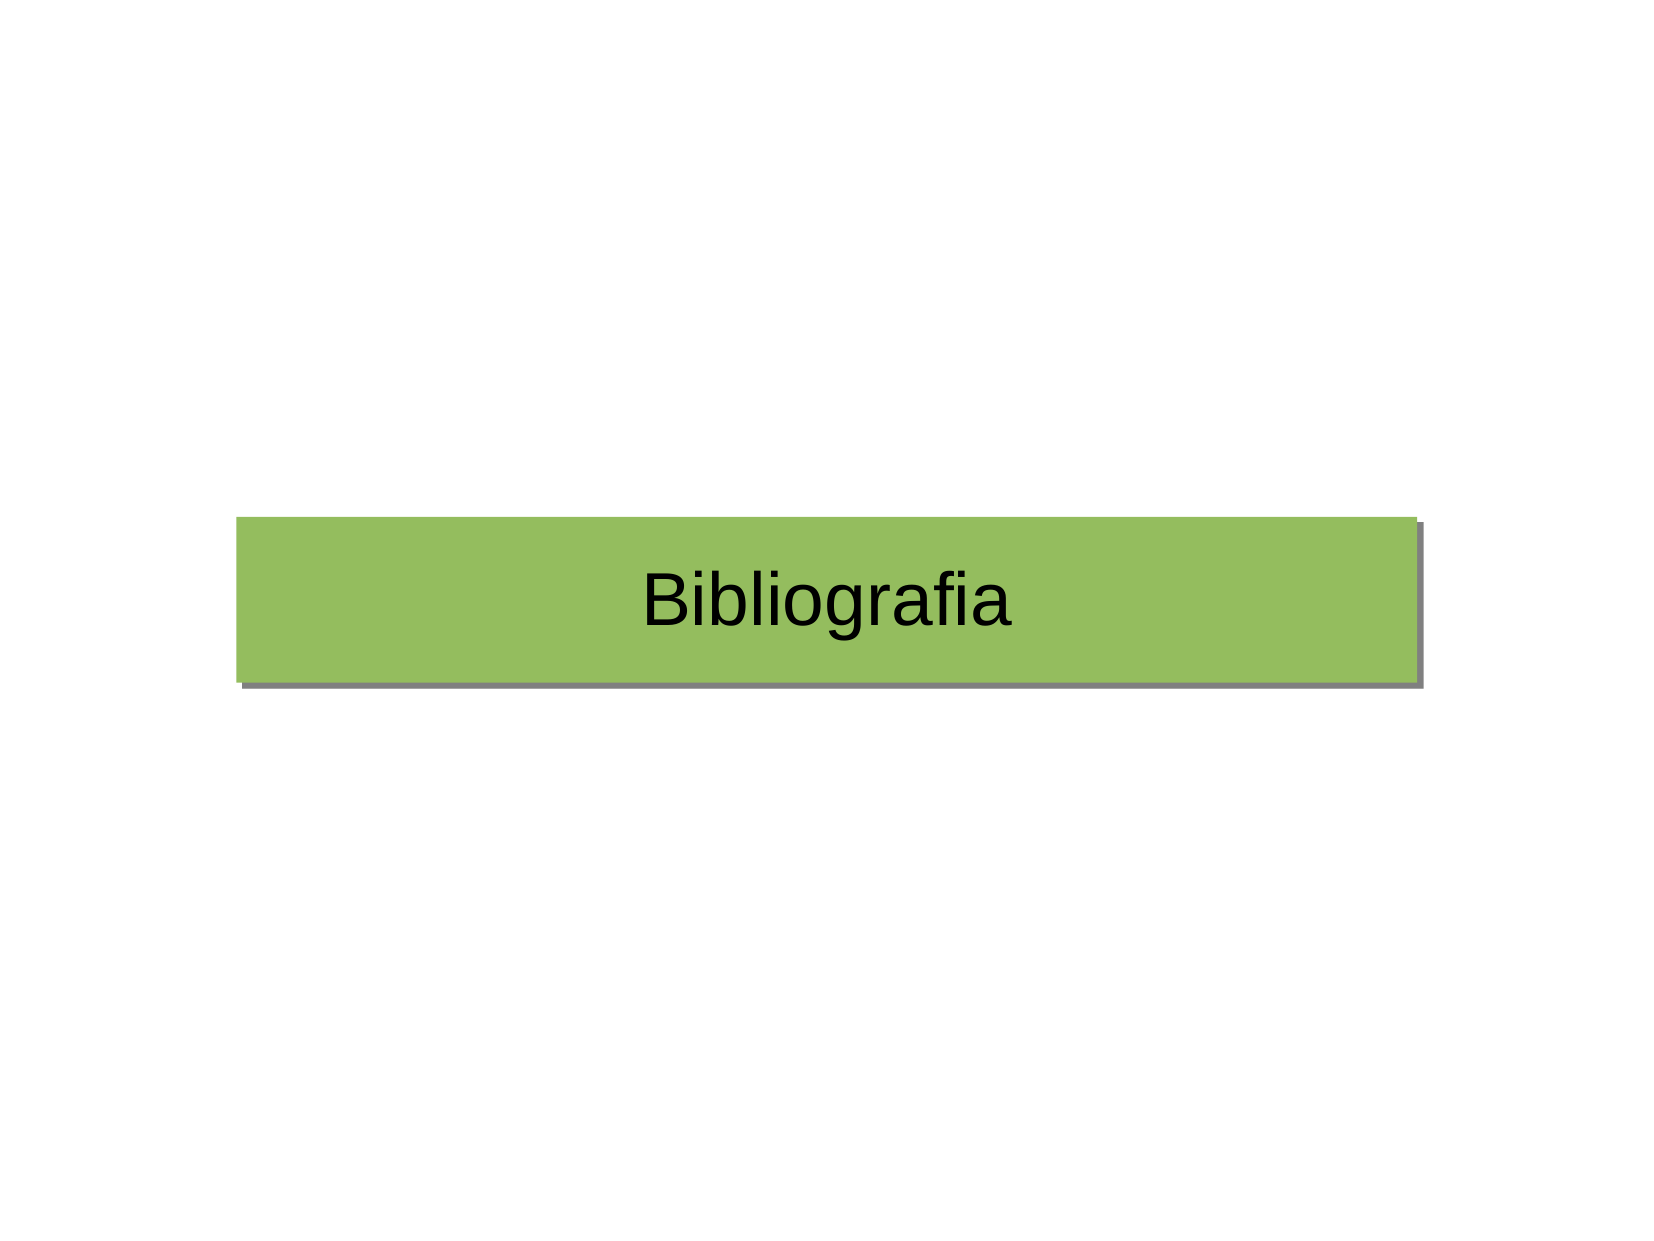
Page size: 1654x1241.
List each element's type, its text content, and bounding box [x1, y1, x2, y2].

text_box Bibliografia [236, 516, 1418, 683]
